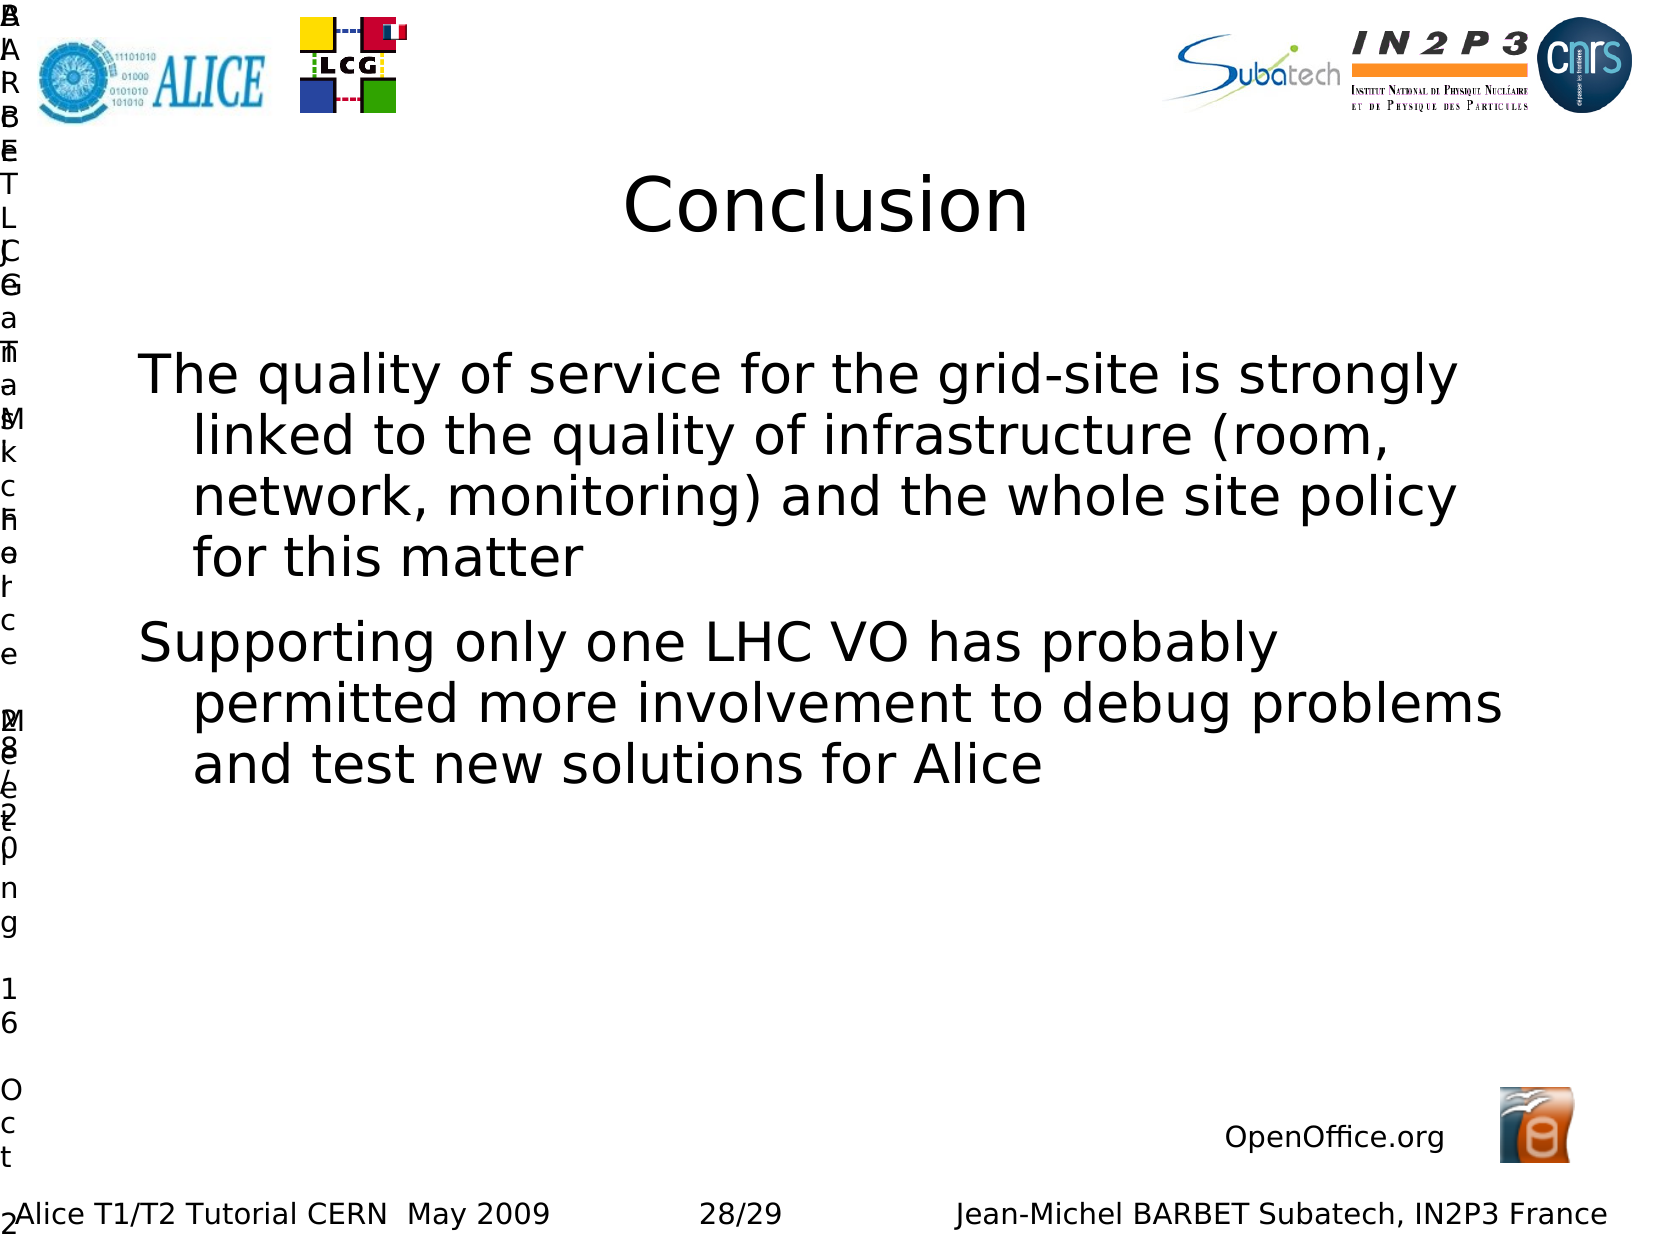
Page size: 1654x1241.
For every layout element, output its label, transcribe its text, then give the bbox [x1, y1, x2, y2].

text_box OpenOffice.org [1209, 1113, 1463, 1163]
picture [37, 37, 276, 127]
list The quality of service for the grid-site is strongly linked to the quality of infrastructure (room, network, monitoring) and the whole site policy for this matter Supporting only one LHC VO has probably permitted more involvement to debug problems and test new solutions for Alice [121, 344, 1534, 938]
title Conclusion [121, 102, 1534, 310]
picture [1162, 34, 1340, 102]
picture [1350, 21, 1528, 102]
picture [300, 17, 409, 102]
picture [1500, 1087, 1575, 1163]
picture [1537, 17, 1632, 113]
